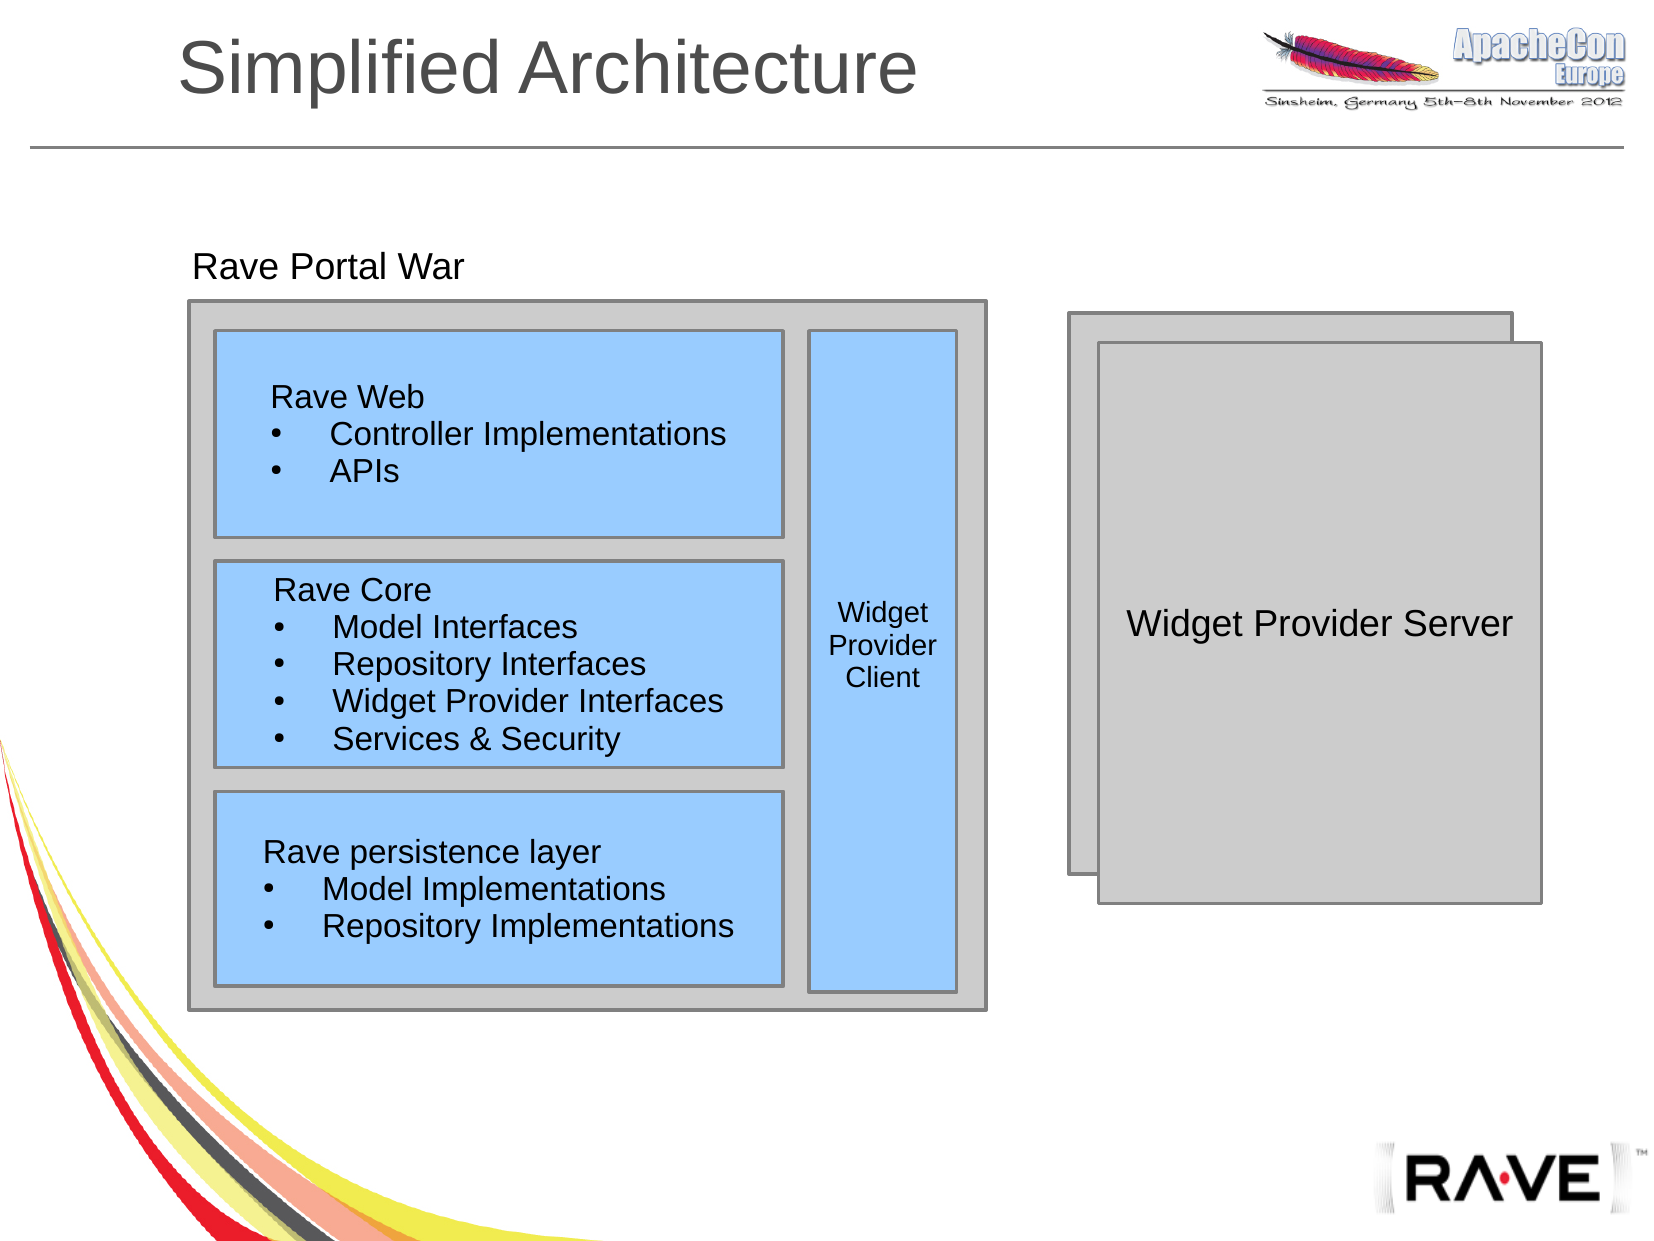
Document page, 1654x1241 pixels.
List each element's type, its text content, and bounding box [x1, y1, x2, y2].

text_box [188, 301, 987, 1010]
text_box Widget Provider Server [1098, 342, 1542, 904]
text_box Widget Provider Server [1068, 312, 1512, 875]
title Simplified Architecture [177, 11, 1536, 125]
picture [0, 0, 1654, 1241]
text_box Rave persistence layer Model Implementations Repository Implementations [214, 791, 784, 987]
text_box Rave Portal War [177, 238, 680, 296]
text_box Rave Core Model Interfaces Repository Interfaces Widget Provider Interfaces Services & Security [214, 561, 784, 768]
text_box Widget Provider Client [809, 330, 957, 993]
text_box Rave Web Controller Implementations APIs [214, 330, 784, 538]
